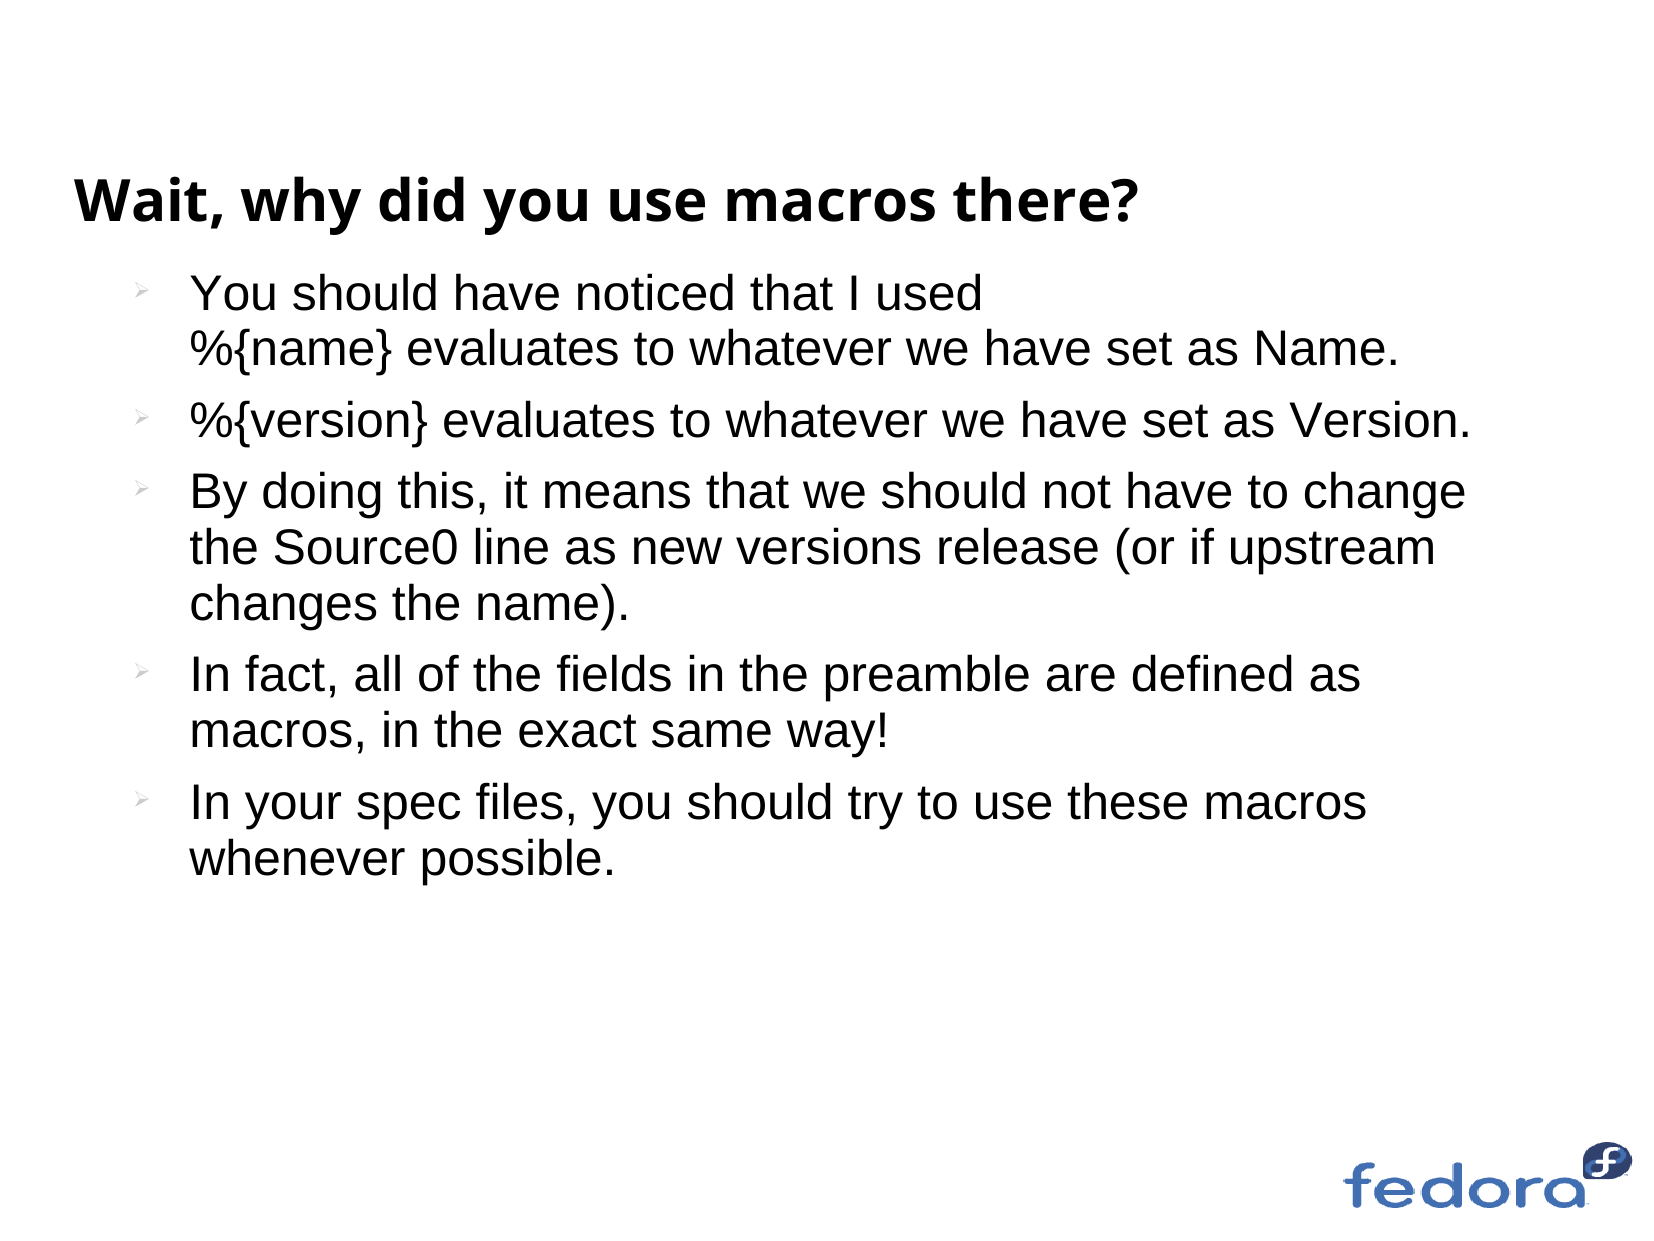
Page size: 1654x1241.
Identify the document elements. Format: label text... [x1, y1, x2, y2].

title Wait, why did you use macros there? [74, 140, 1506, 259]
list You should have noticed that I used %{name} evaluates to whatever we have set as Name. %{version} evaluates to whatever we have set as Version. By doing this, it means that we should not have to change the Source0 line as new versions release (or if upstream changes the name). In fact, all of the fields in the preamble are defined as macros, in the exact same way! In your spec files, you should try to use these macros whenever possible. [77, 264, 1500, 1174]
picture [1332, 1124, 1651, 1227]
